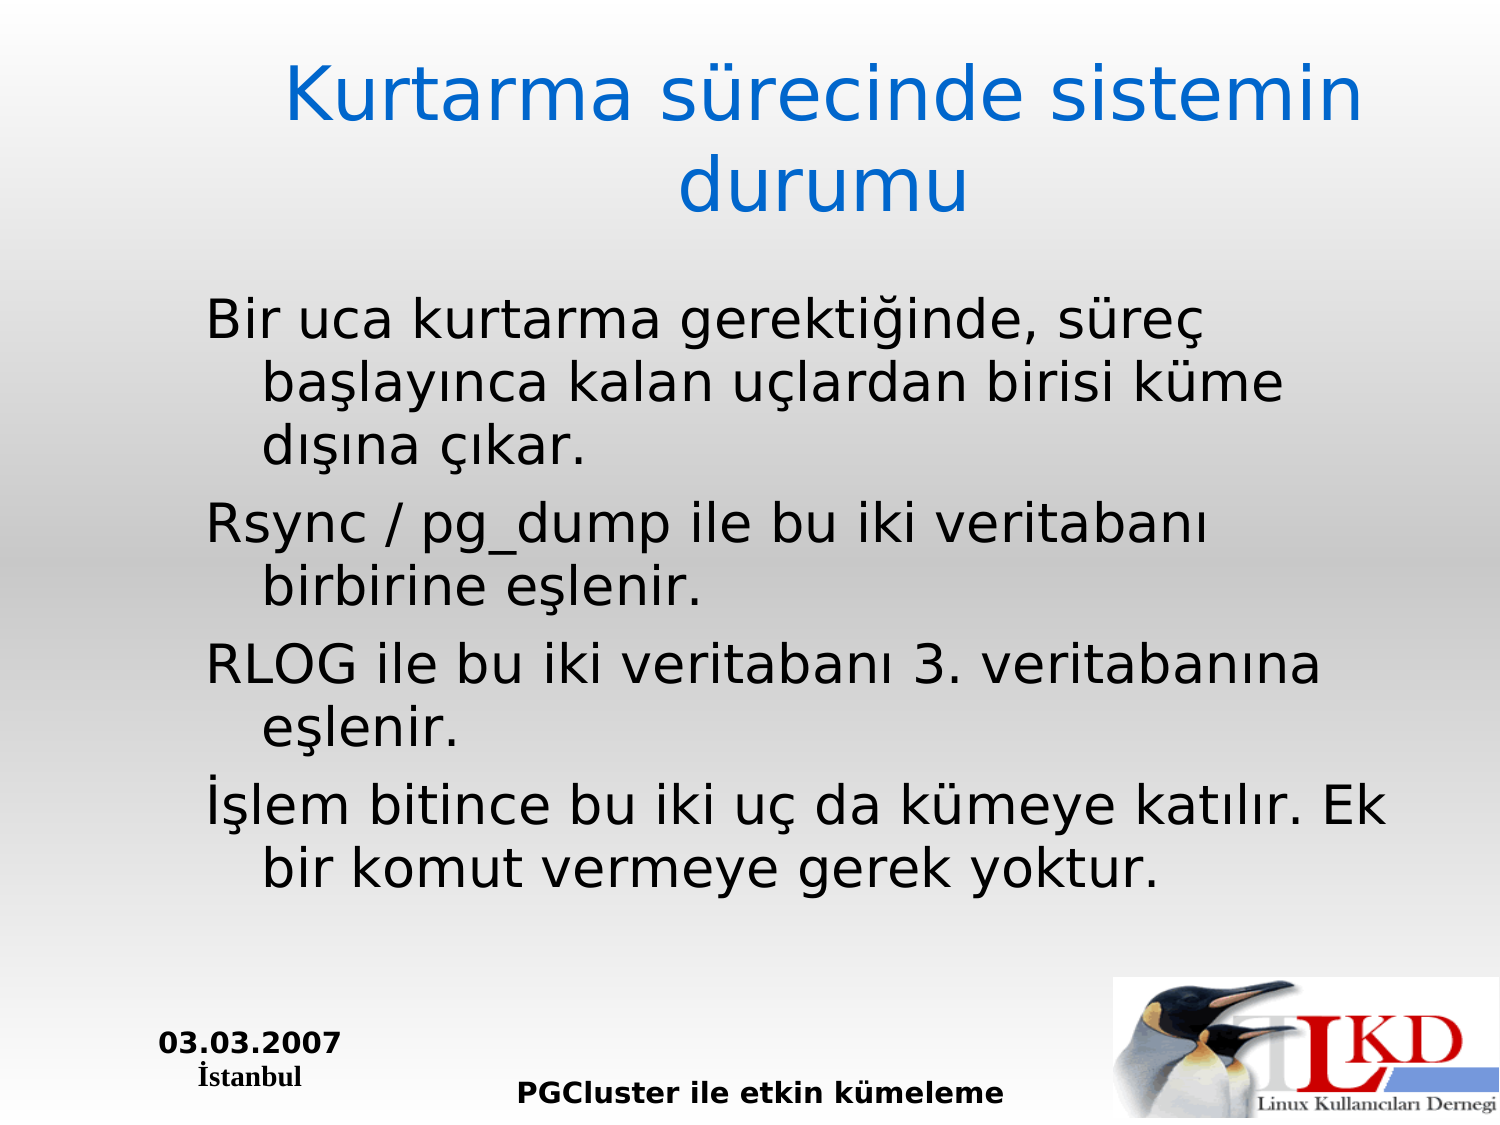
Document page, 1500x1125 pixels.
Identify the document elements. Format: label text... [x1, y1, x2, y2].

picture [1113, 977, 1499, 1118]
title Kurtarma sürecinde sistemin durumu [224, 43, 1425, 237]
text_box [202, 415, 1491, 1023]
list Bir uca kurtarma gerektiğinde, süreç başlayınca kalan uçlardan birisi küme dışına çıkar. Rsync / pg_dump ile bu iki veritabanı birbirine eşlenir. RLOG ile bu iki veritabanı 3. veritabanına eşlenir. İşlem bitince bu iki uç da kümeye katılır. Ek bir komut vermeye gerek yoktur. [190, 280, 1416, 909]
